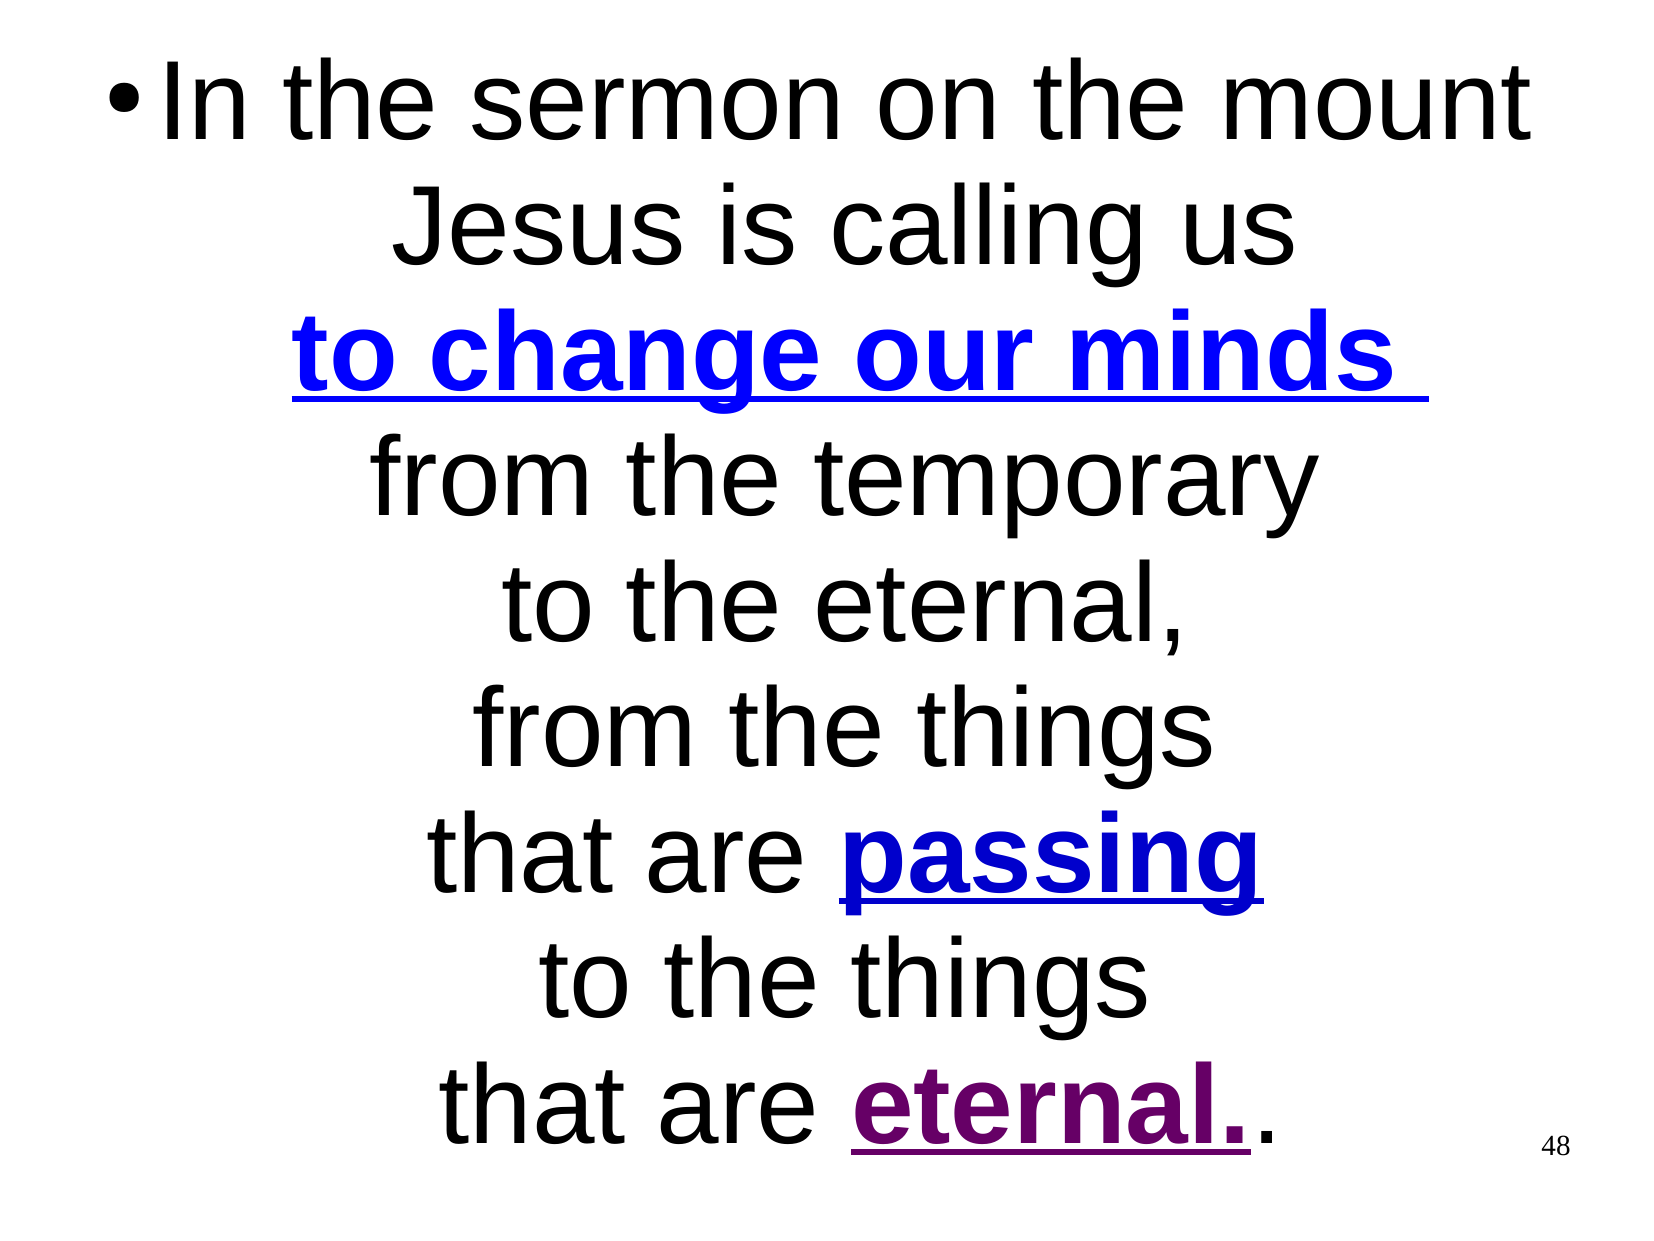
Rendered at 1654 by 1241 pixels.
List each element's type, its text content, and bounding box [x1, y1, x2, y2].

list In the sermon on the mount Jesus is calling us to change our minds from the temporary to the eternal, from the things that are passing to the things that are eternal.. [37, 37, 1613, 1238]
